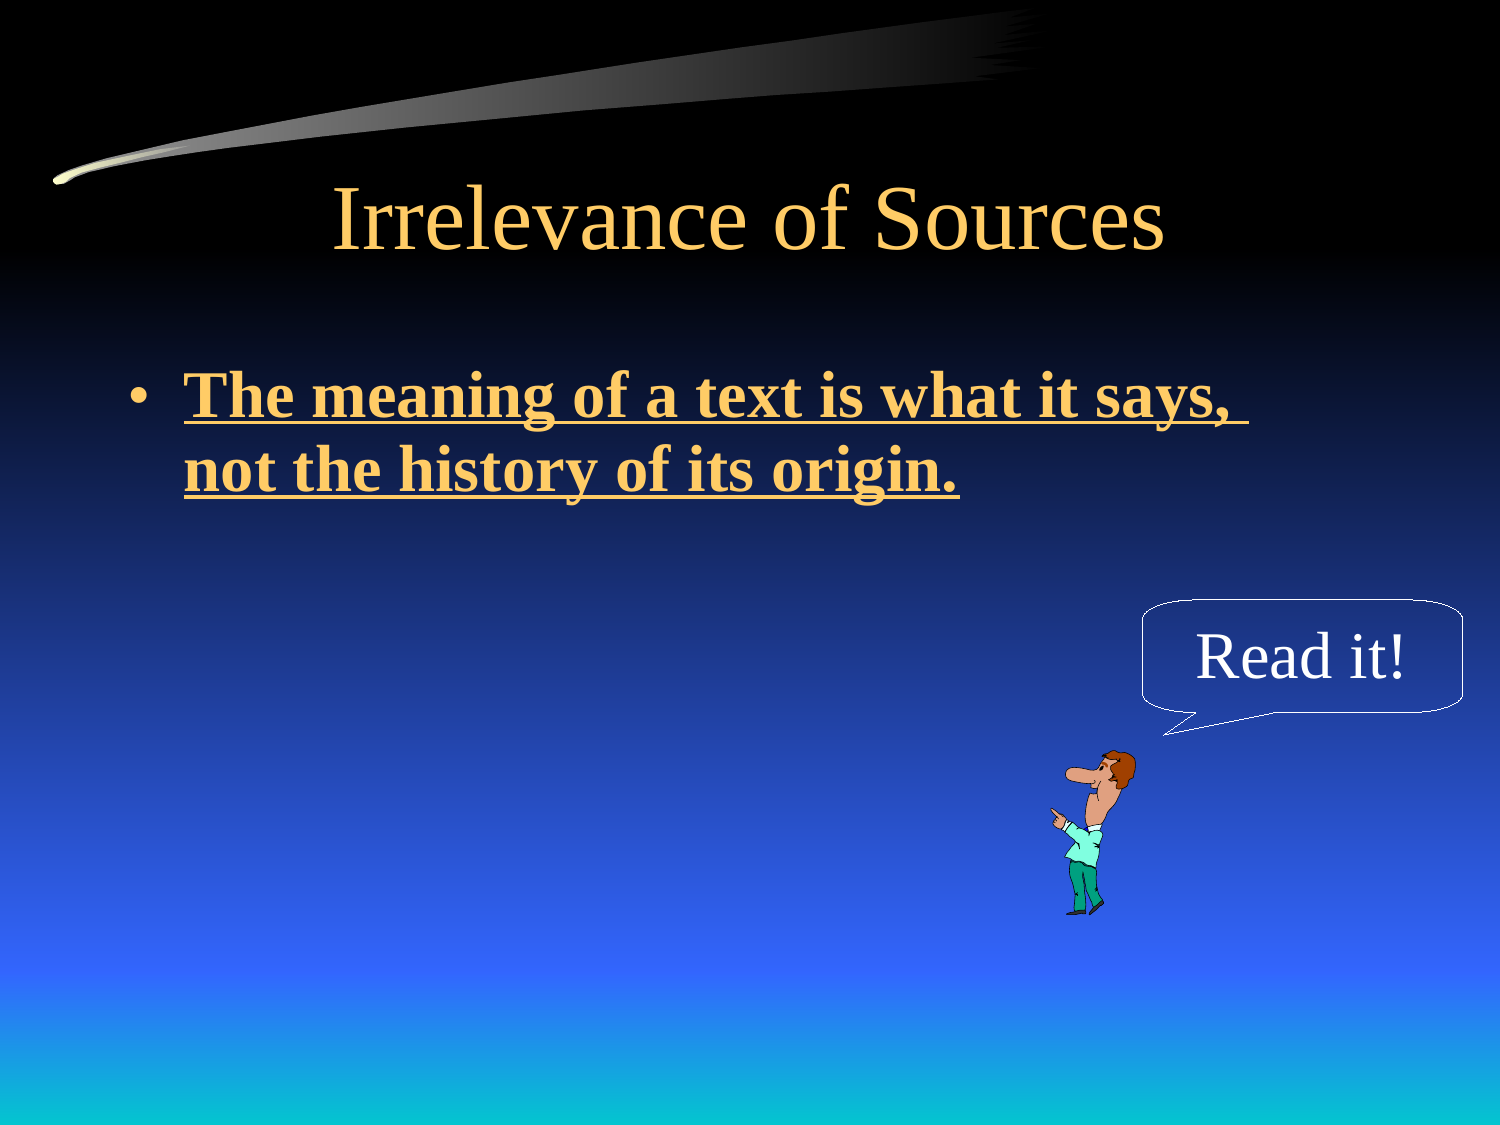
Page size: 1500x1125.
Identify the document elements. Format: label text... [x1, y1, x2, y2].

chart [1050, 750, 1137, 916]
list The meaning of a text is what it says, not the history of its origin. [112, 350, 1388, 1026]
text_box Read it! [1142, 599, 1463, 736]
title Irrelevance of Sources [112, 124, 1388, 313]
